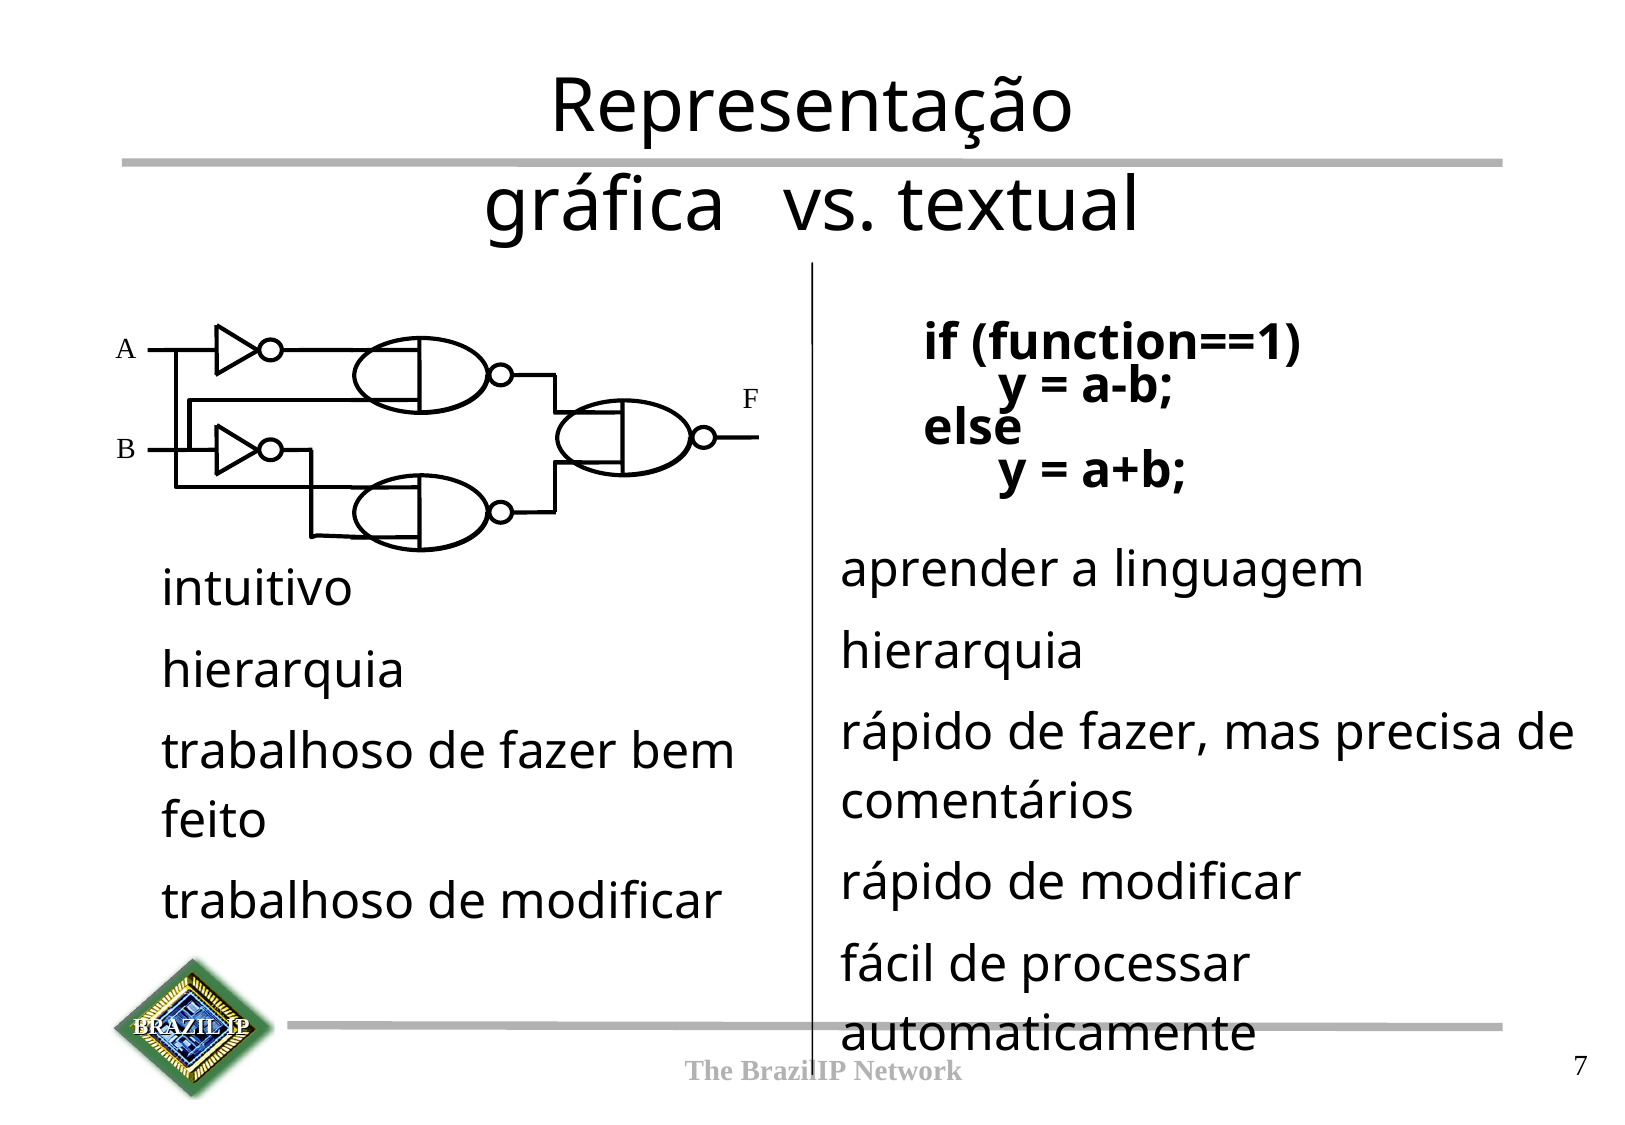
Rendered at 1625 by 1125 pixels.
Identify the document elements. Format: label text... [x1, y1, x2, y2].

text_box B [79, 424, 151, 473]
text_box A [78, 324, 152, 373]
text_box if (function==1)‏ y = a-b; else y = a+b; [908, 318, 1402, 504]
list intuitivo hierarquia trabalhoso de fazer bem feito trabalhoso de modificar [146, 543, 775, 927]
picture [108, 953, 275, 1100]
text_box F [727, 374, 775, 423]
title Representação gráfica vs. textual [121, 53, 1503, 250]
list aprender a linguagem hierarquia rápido de fazer, mas precisa de comentários rápido de modificar fácil de processar automaticamente [825, 524, 1598, 1075]
